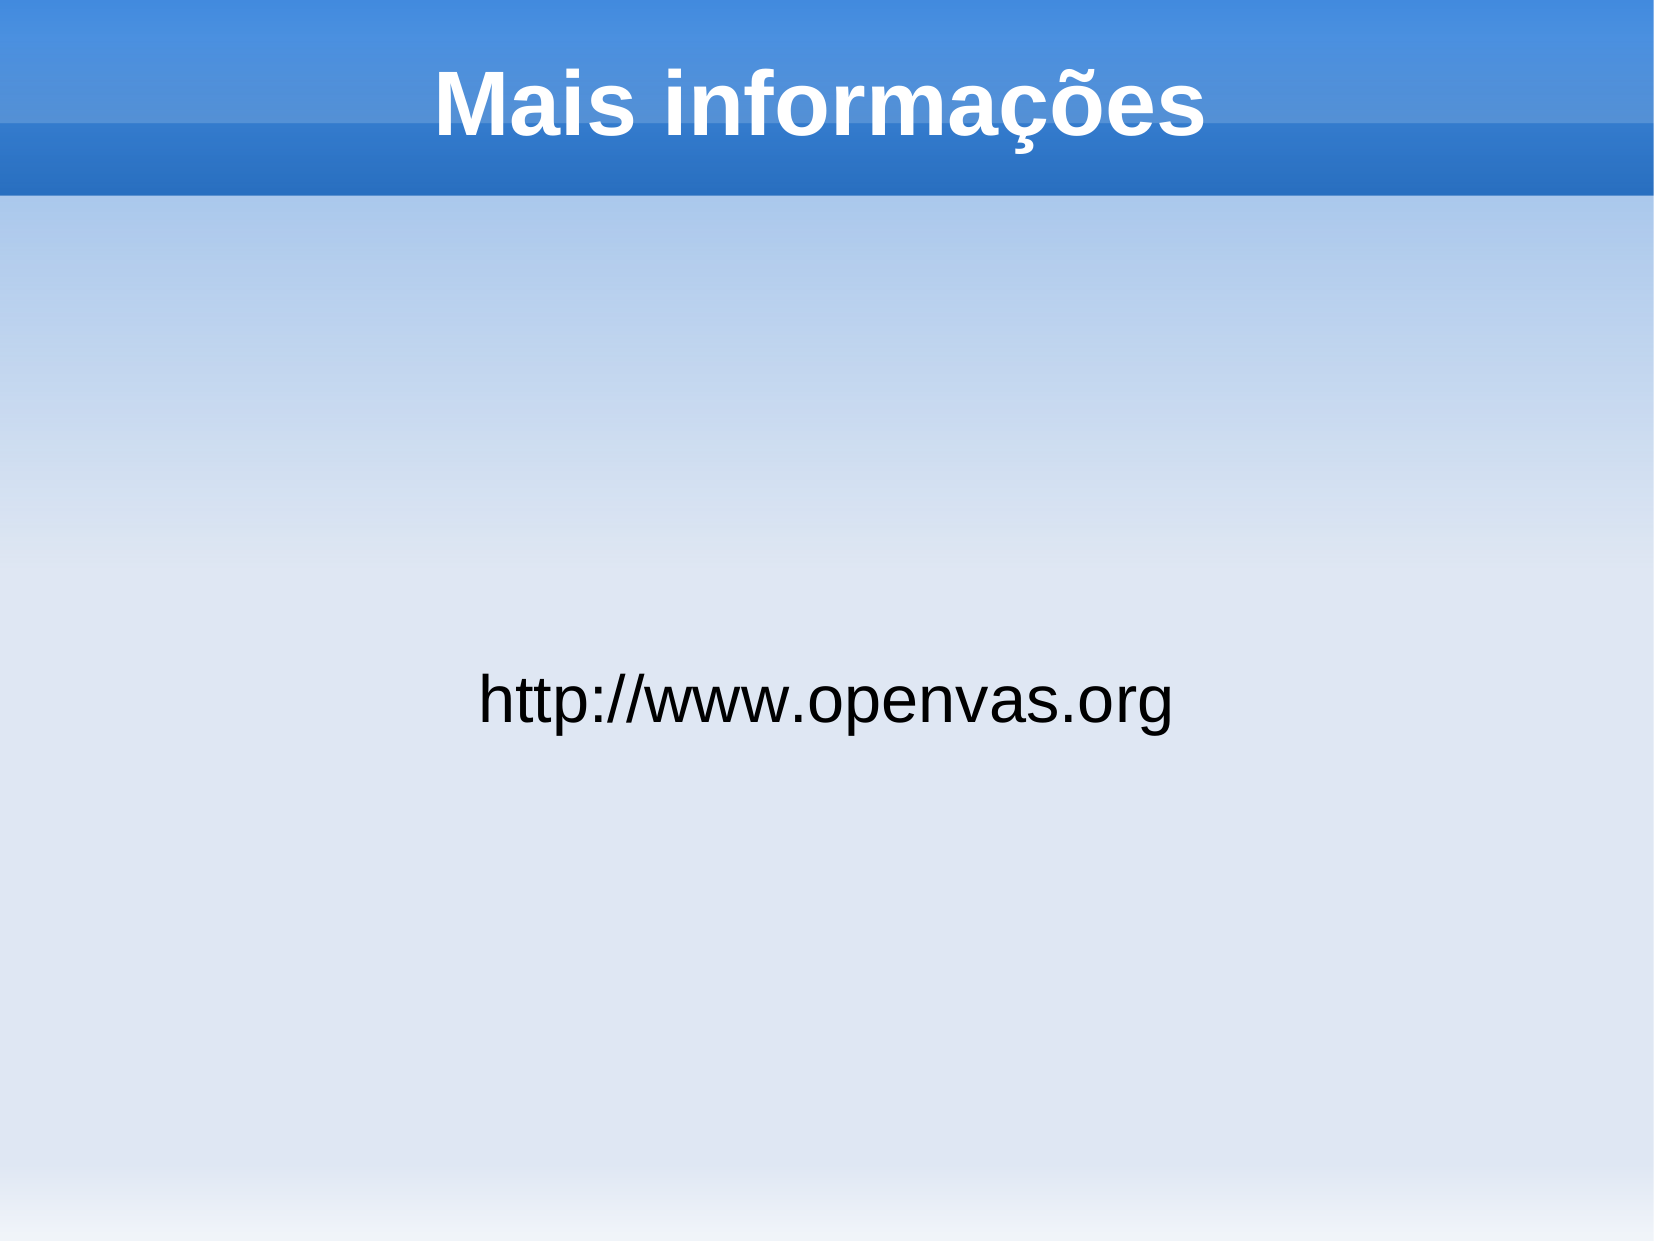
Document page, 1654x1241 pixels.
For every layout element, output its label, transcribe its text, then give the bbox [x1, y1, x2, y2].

title Mais informações [76, 0, 1565, 208]
picture [0, 0, 1654, 1241]
subtitle http://www.openvas.org [82, 290, 1571, 1109]
